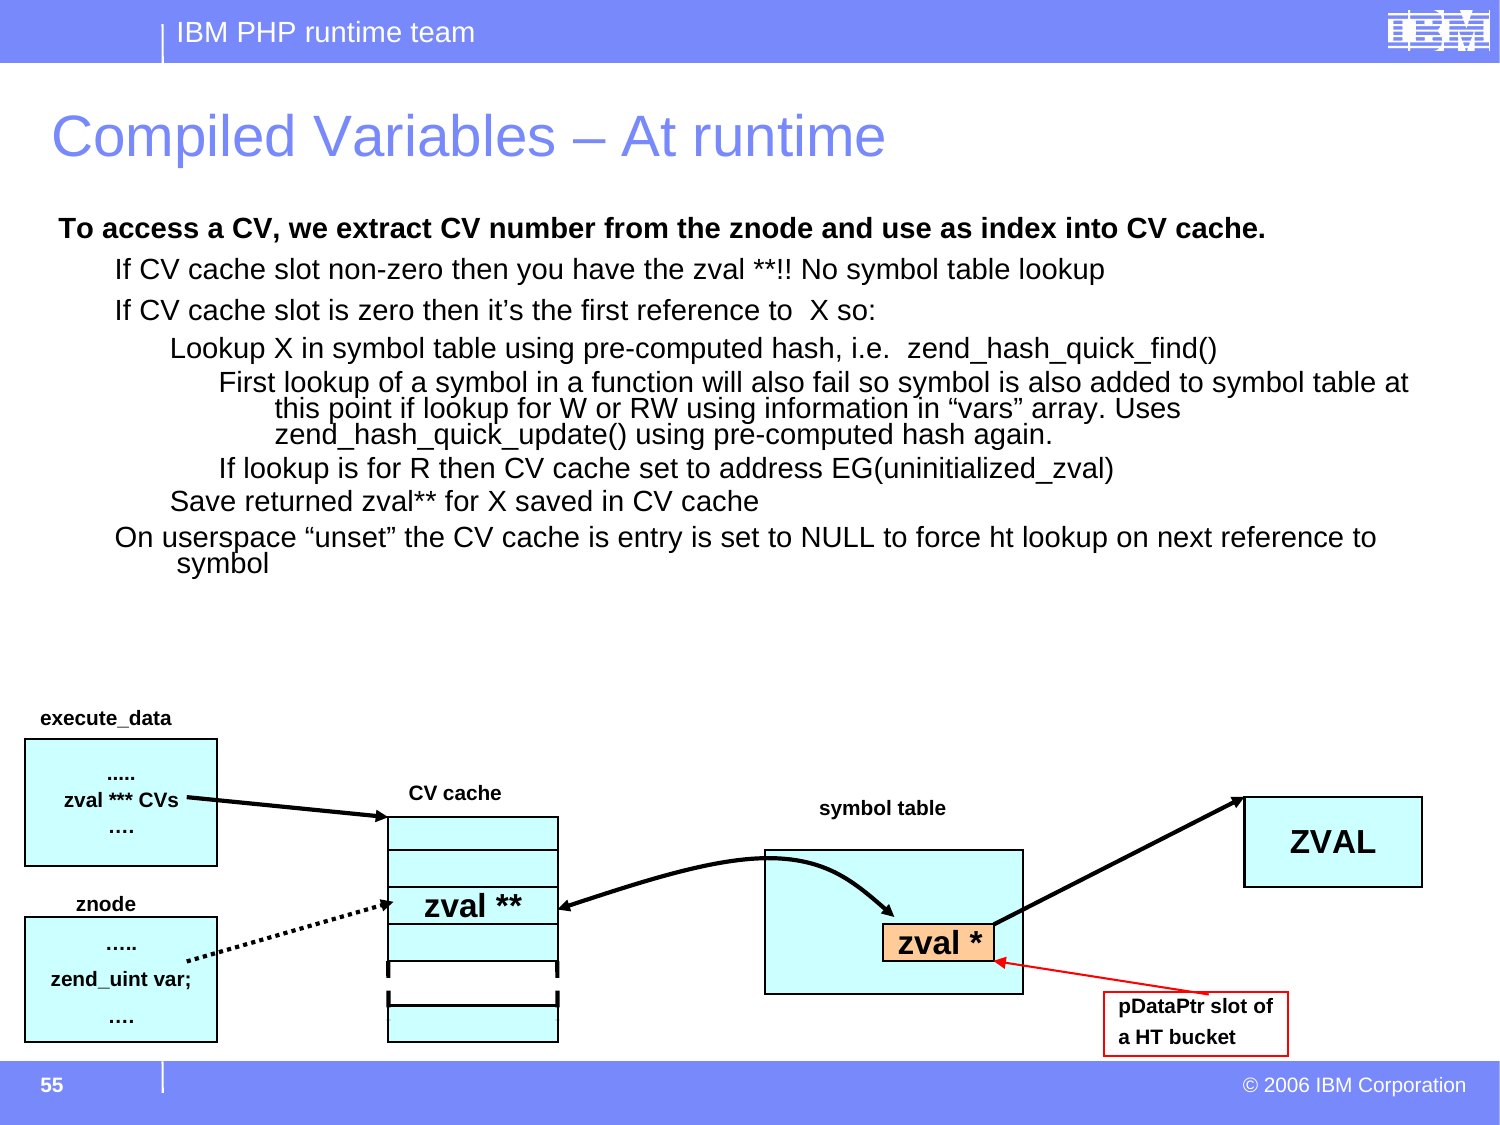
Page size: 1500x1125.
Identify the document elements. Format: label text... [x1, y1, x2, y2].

text_box CV cache [393, 773, 517, 813]
text_box [388, 817, 559, 887]
text_box [764, 850, 1024, 995]
text_box [994, 912, 1024, 964]
text_box symbol table [804, 789, 962, 829]
text_box execute_data [25, 699, 187, 738]
text_box pDataPtr slot of a HT bucket [1103, 992, 1289, 1056]
text_box ….. zend_uint var; …. [25, 916, 218, 1043]
title Compiled Variables – At runtime [36, 73, 1389, 176]
text_box znode [25, 884, 187, 924]
text_box [388, 1005, 559, 1043]
text_box ..... zval *** CVs …. [25, 739, 218, 867]
text_box zval ** [388, 887, 559, 924]
list To access a CV, we extract CV number from the znode and use as index into CV cache. If CV cache slot non-zero then you have the zval **!! No symbol table lookup If CV cache slot is zero then it’s the first reference to X so: Lookup X in symbol table using pre-computed hash, i.e. zend_hash_quick_find()‏ First lookup of a symbol in a function will also fail so symbol is also added to symbol table at this point if lookup for W or RW using information in “vars” array. Uses zend_hash_quick_update() using pre-computed hash again. If lookup is for R then CV cache set to address EG(uninitialized_zval)‏ Save returned zval** for X saved in CV cache On userspace “unset” the CV cache is entry is set to NULL to force ht lookup on next reference to symbol [43, 210, 1448, 700]
text_box ZVAL [1244, 797, 1422, 888]
text_box [388, 924, 559, 962]
text_box zval * [882, 924, 994, 962]
